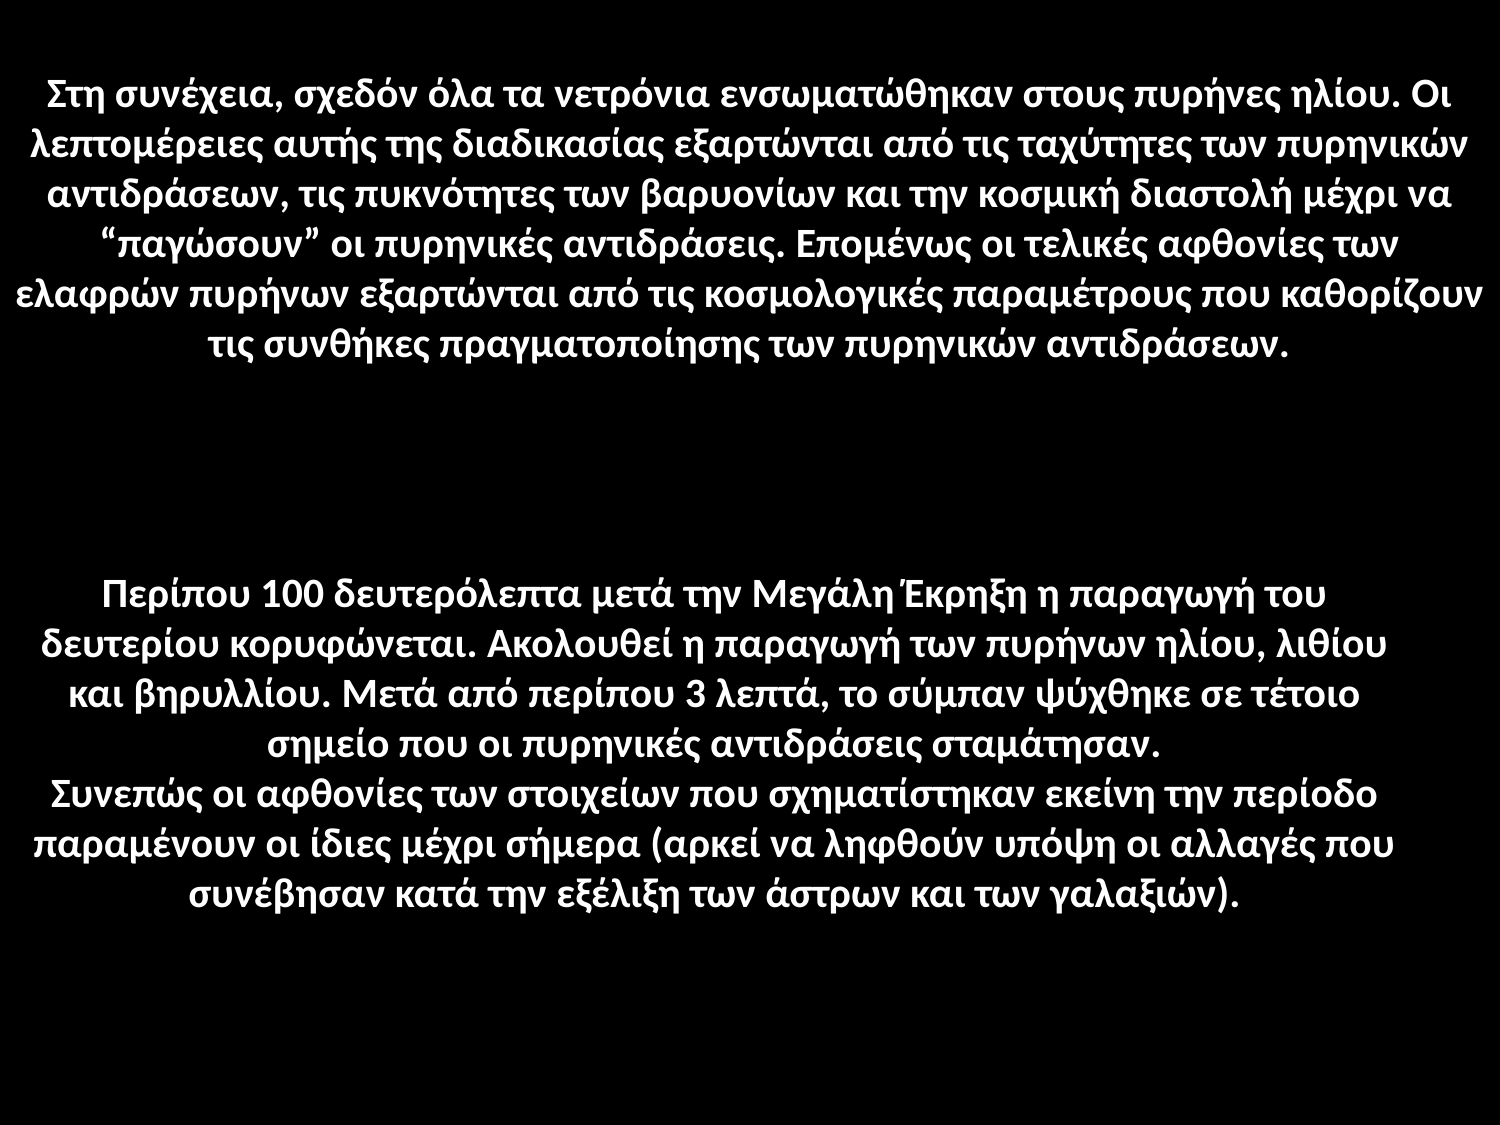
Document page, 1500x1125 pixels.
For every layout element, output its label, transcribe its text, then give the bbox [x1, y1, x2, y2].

text_box Στη συνέχεια, σχεδόν όλα τα νετρόνια ενσωματώθηκαν στους πυρήνες ηλίου. Οι λεπτομέρειες αυτής της διαδικασίας εξαρτώνται από τις ταχύτητες των πυρηνικών αντιδράσεων, τις πυκνότητες των βαρυονίων και την κοσμική διαστολή μέχρι να “παγώσουν” οι πυρηνικές αντιδράσεις. Επομένως οι τελικές αφθονίες των ελαφρών πυρήνων εξαρτώνται από τις κοσμολογικές παραμέτρους που καθορίζουν τις συνθήκες πραγματοποίησης των πυρηνικών αντιδράσεων. [0, 58, 1500, 374]
text_box Περίπου 100 δευτερόλεπτα μετά την Μεγάλη Έκρηξη η παραγωγή του δευτερίου κορυφώνεται. Ακολουθεί η παραγωγή των πυρήνων ηλίου, λιθίου και βηρυλλίου. Μετά από περίπου 3 λεπτά, το σύμπαν ψύχθηκε σε τέτοιο σημείο που οι πυρηνικές αντιδράσεις σταμάτησαν. Συνεπώς οι αφθονίες των στοιχείων που σχηματίστηκαν εκείνη την περίοδο παραμένουν οι ίδιες μέχρι σήμερα (αρκεί να ληφθούν υπόψη οι αλλαγές που συνέβησαν κατά την εξέλιξη των άστρων και των γαλαξιών). [0, 374, 1430, 974]
